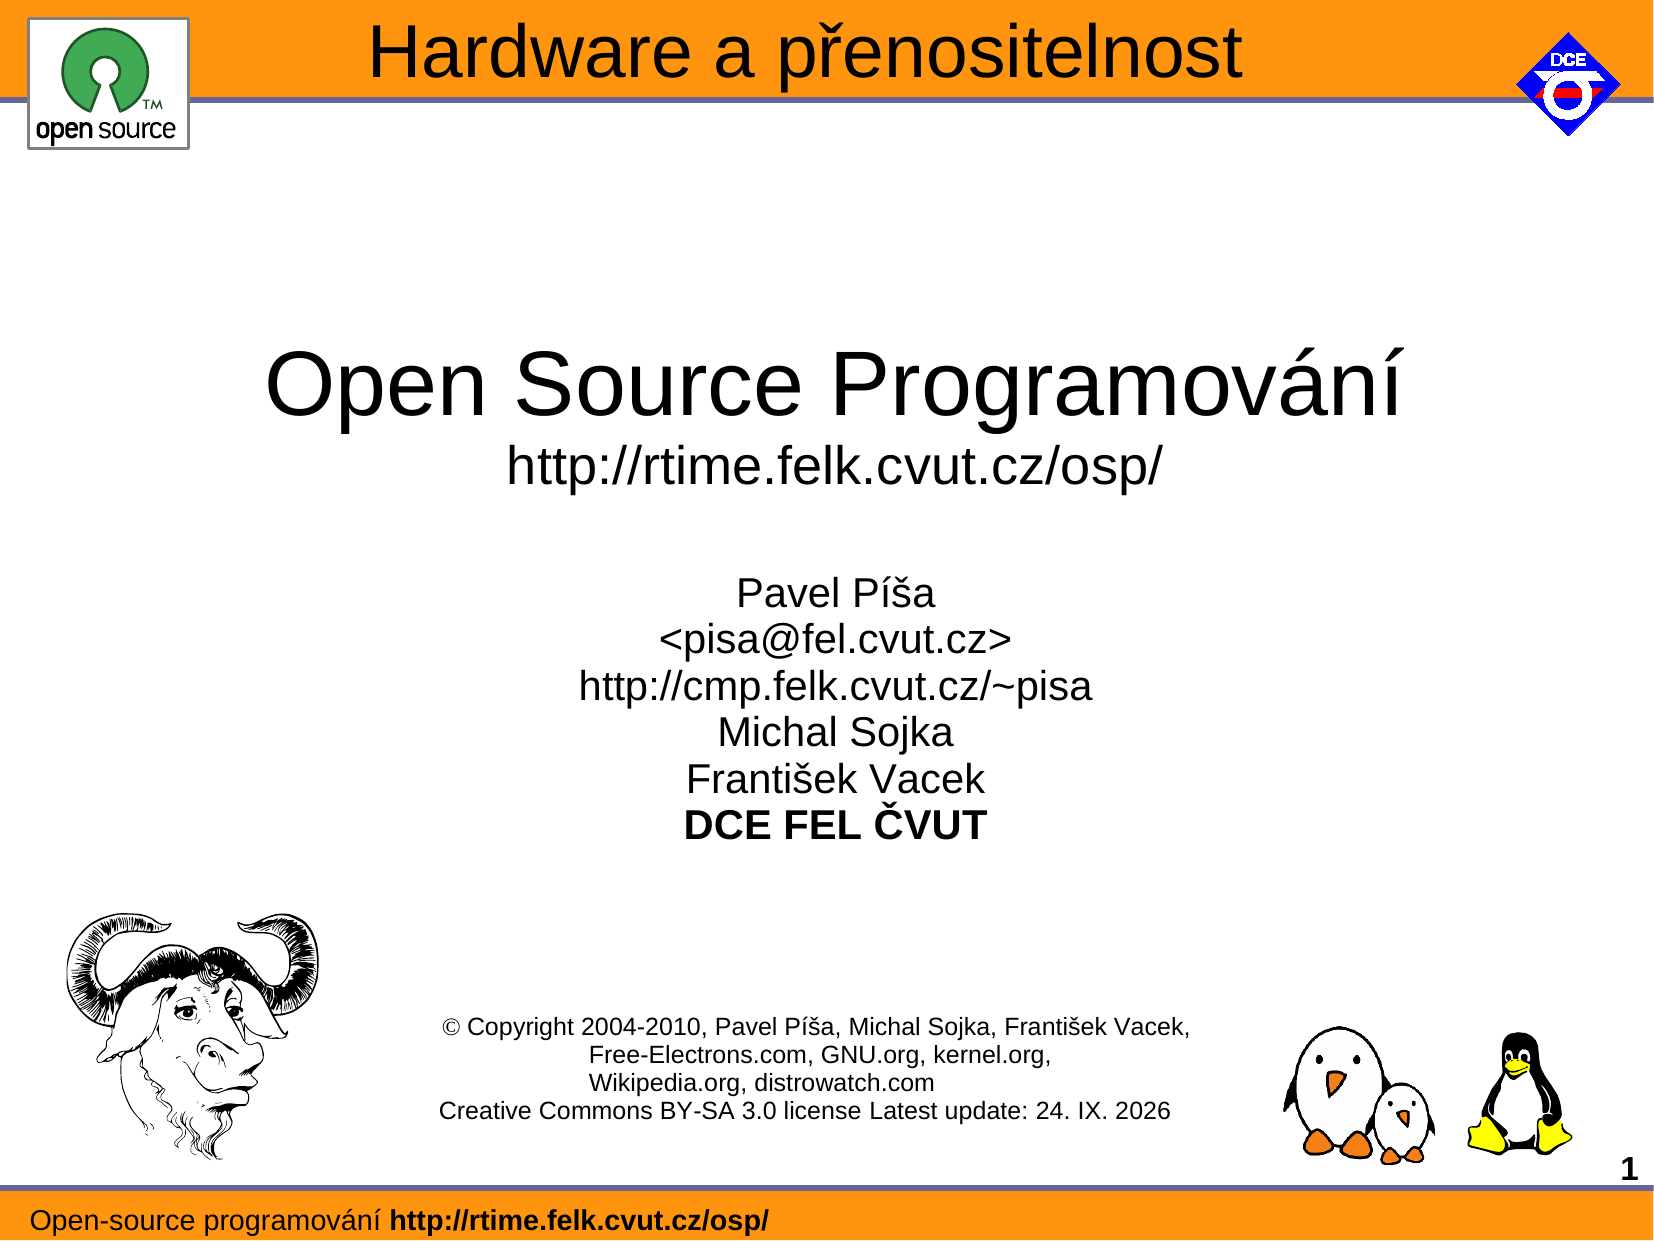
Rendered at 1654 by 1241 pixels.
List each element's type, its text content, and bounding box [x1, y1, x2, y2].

text_box [1467, 1032, 1573, 1156]
subtitle Open Source Programování http://rtime.felk.cvut.cz/osp/ Pavel Píša <pisa@fel.cvut.cz> http://cmp.felk.cvut.cz/~pisa Michal Sojka František Vacek DCE FEL ČVUT [183, 204, 1471, 977]
title Hardware a přenositelnost [60, 4, 1551, 98]
picture [66, 911, 319, 1169]
picture [1283, 1026, 1435, 1165]
list © Copyright 2004-2010, Pavel Píša, Michal Sojka, František Vacek, Free-Electrons.com, GNU.org, kernel.org, Wikipedia.org, distrowatch.com Creative Commons BY-SA 3.0 license Latest update: 5. V 2010 [438, 1012, 1215, 1150]
